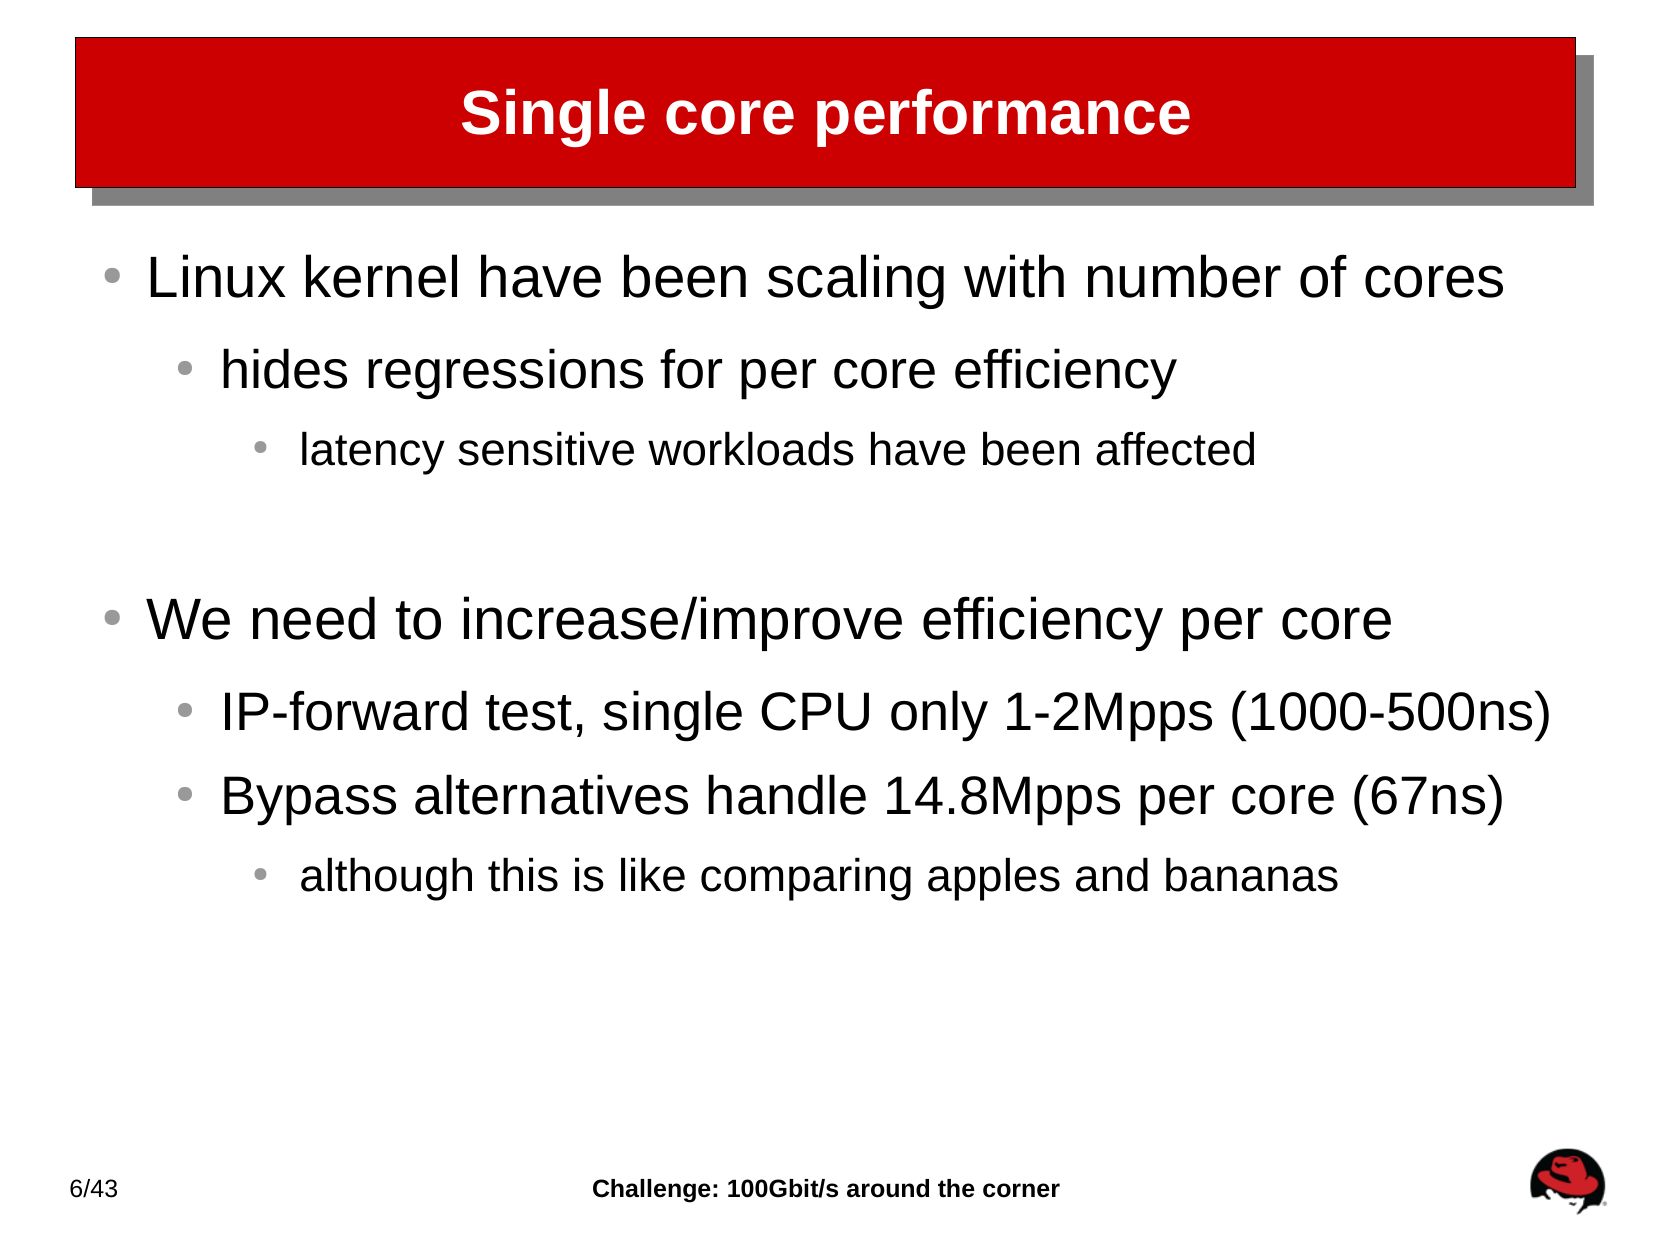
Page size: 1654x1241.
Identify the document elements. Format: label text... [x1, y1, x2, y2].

list Linux kernel have been scaling with number of cores hides regressions for per core efficiency latency sensitive workloads have been affected We need to increase/improve efficiency per core IP-forward test, single CPU only 1-2Mpps (1000-500ns) Bypass alternatives handle 14.8Mpps per core (67ns) although this is like comparing apples and bananas [86, 244, 1576, 1039]
title Single core performance [82, 37, 1571, 188]
picture [1529, 1146, 1613, 1224]
